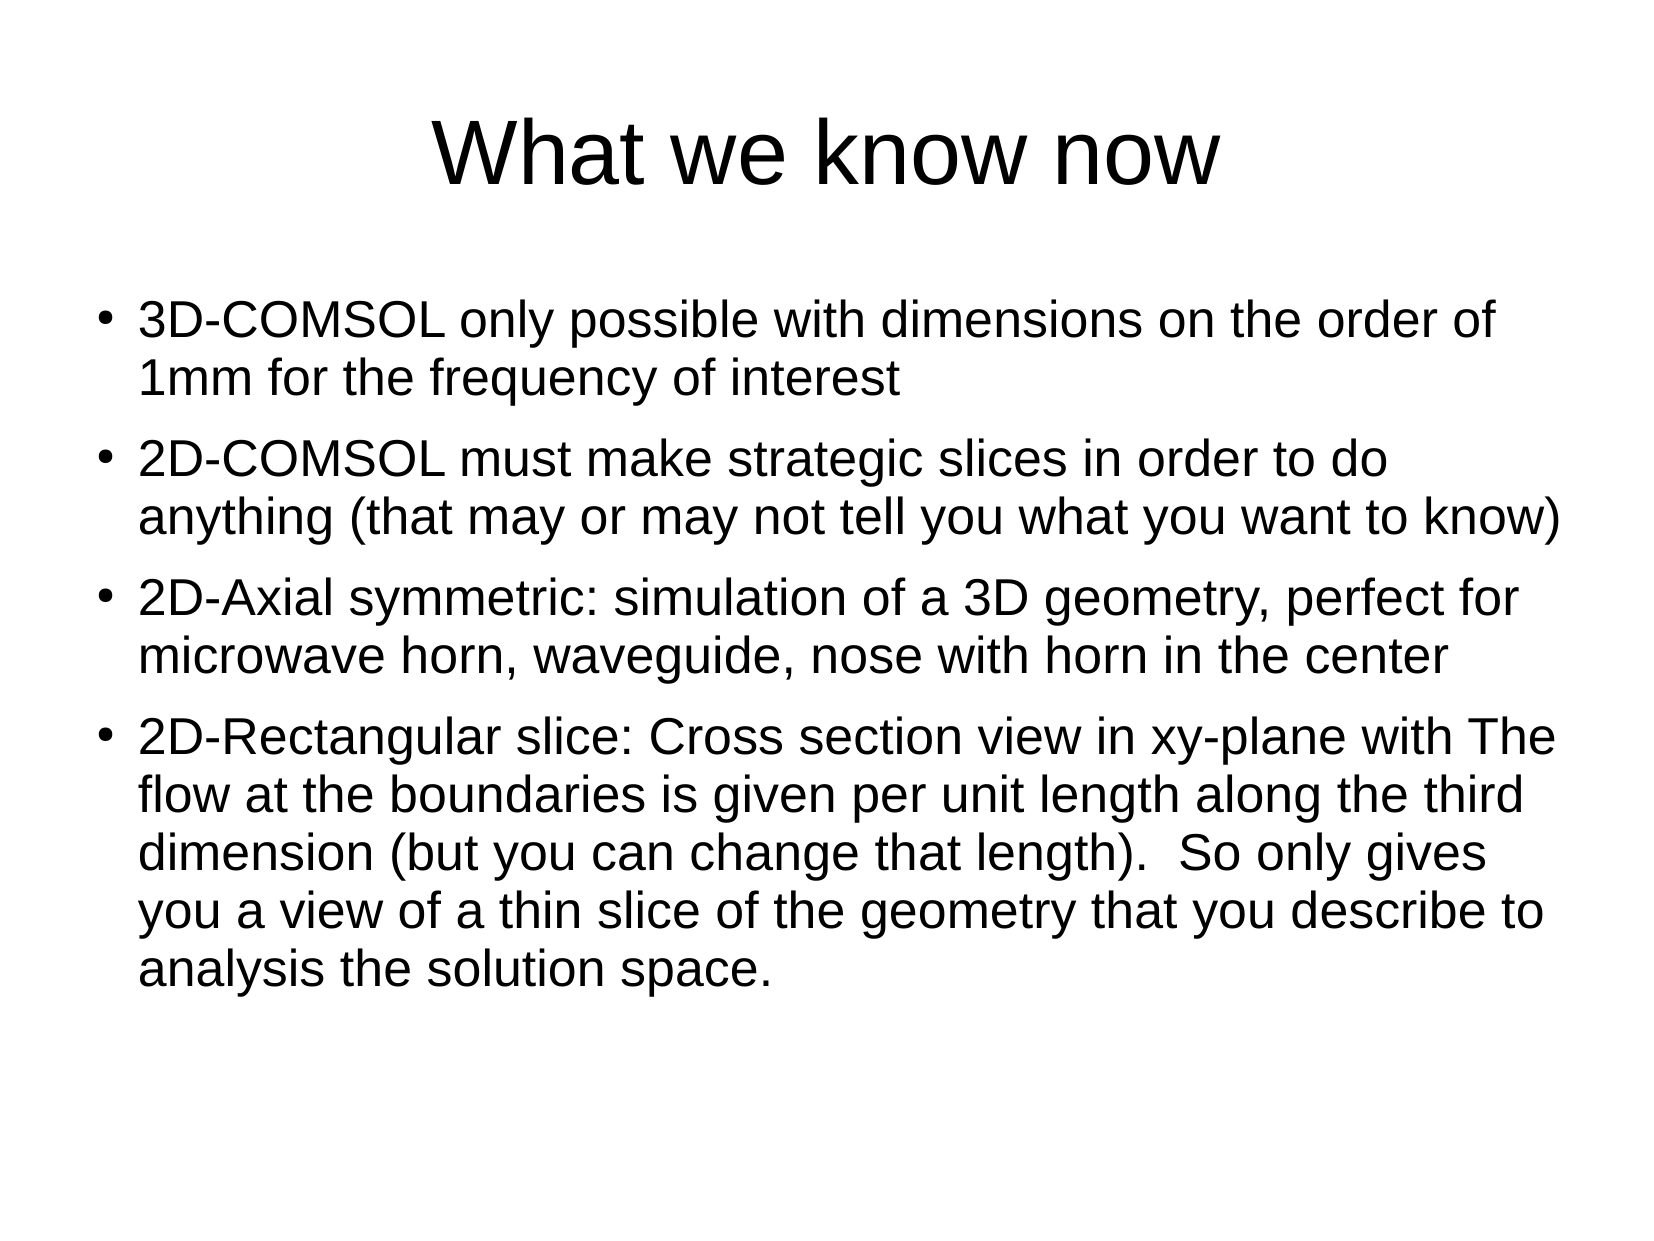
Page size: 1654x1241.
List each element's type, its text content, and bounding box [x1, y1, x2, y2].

title What we know now [82, 49, 1571, 257]
list 3D-COMSOL only possible with dimensions on the order of 1mm for the frequency of interest 2D-COMSOL must make strategic slices in order to do anything (that may or may not tell you what you want to know) 2D-Axial symmetric: simulation of a 3D geometry, perfect for microwave horn, waveguide, nose with horn in the center 2D-Rectangular slice: Cross section view in xy-plane with The flow at the boundaries is given per unit length along the third dimension (but you can change that length). So only gives you a view of a thin slice of the geometry that you describe to analysis the solution space. [82, 290, 1571, 1010]
